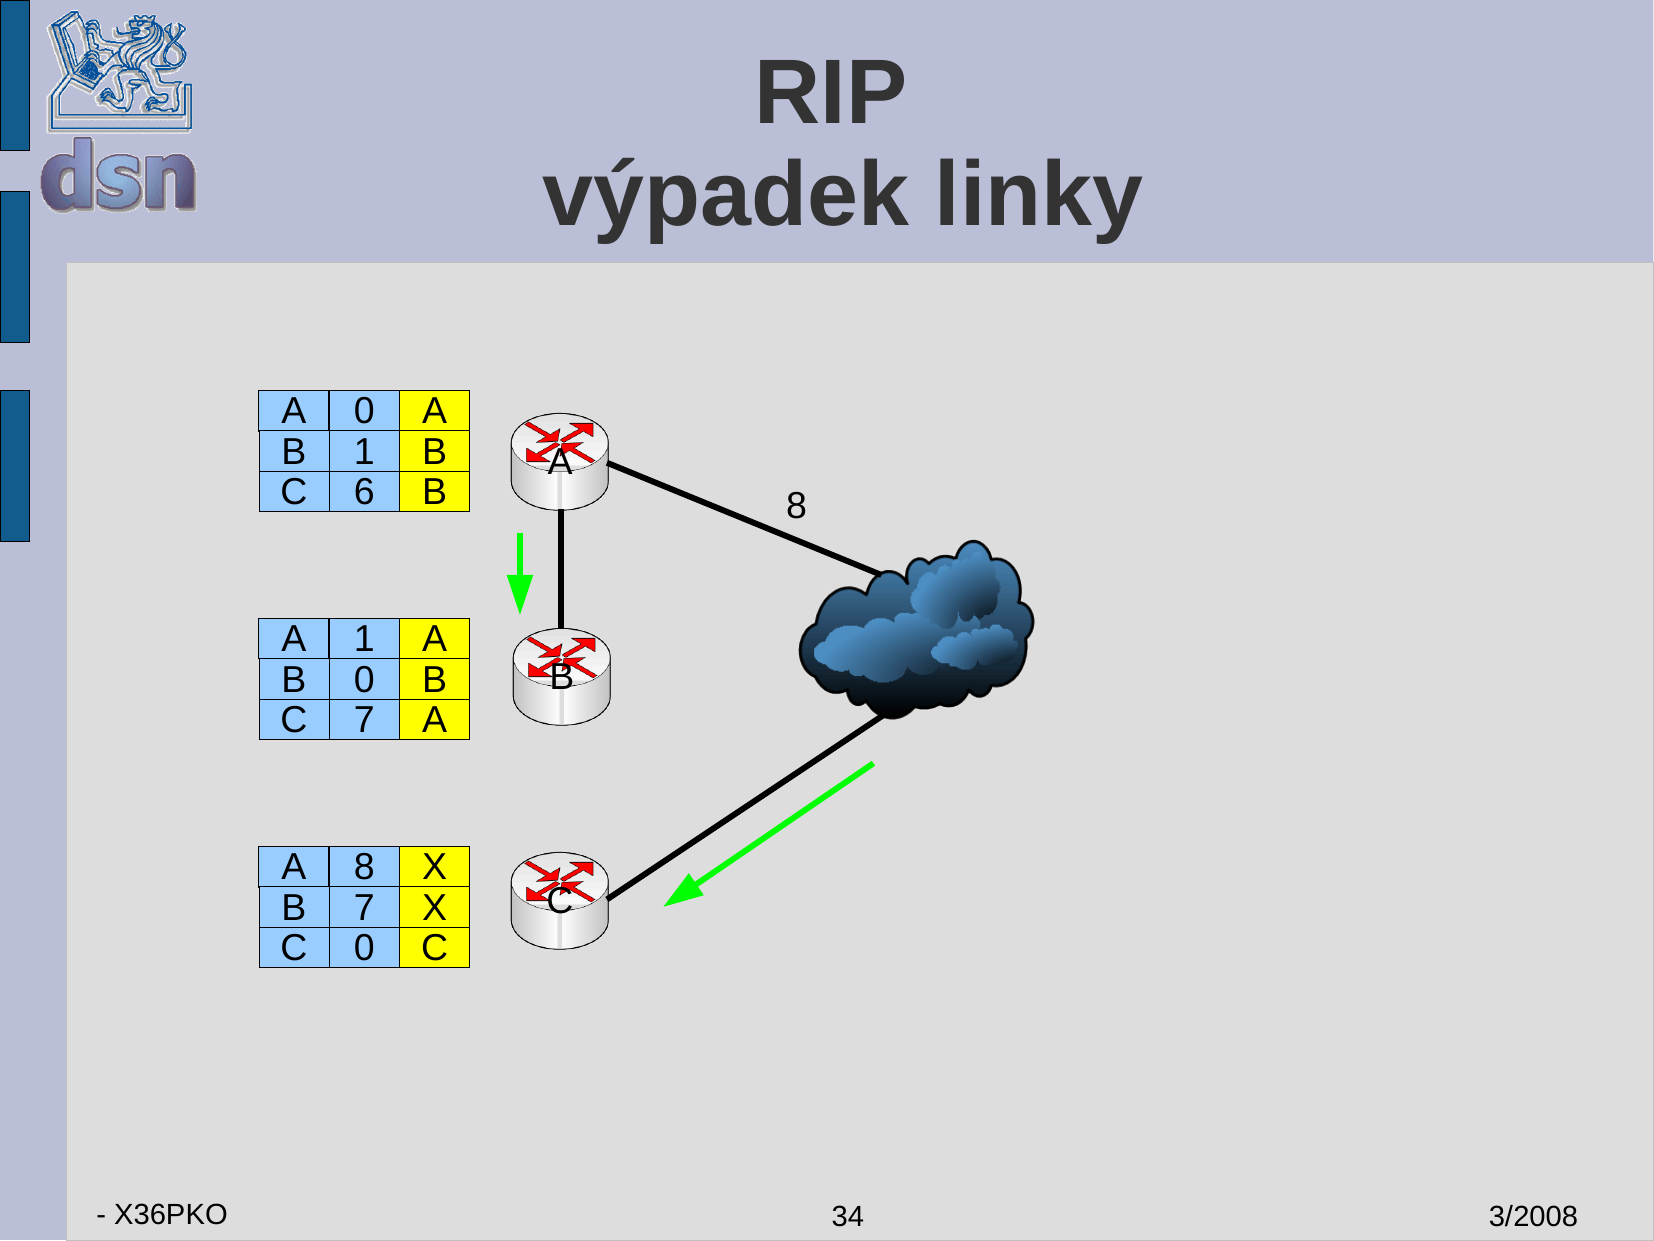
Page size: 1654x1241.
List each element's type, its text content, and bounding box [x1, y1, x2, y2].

picture [510, 412, 609, 511]
picture [10, 10, 223, 230]
text_box A [258, 618, 329, 659]
text_box X [399, 846, 470, 886]
text_box 6 [329, 471, 399, 512]
text_box B [259, 658, 329, 699]
text_box 8 [771, 476, 822, 534]
text_box A [258, 846, 329, 888]
text_box 0 [329, 927, 399, 968]
picture [512, 627, 611, 726]
text_box A [399, 390, 470, 430]
text_box 1 [329, 618, 399, 658]
text_box B [259, 886, 329, 927]
text_box A [399, 618, 470, 658]
text_box A [399, 699, 470, 740]
title RIP výpadek linky [210, 39, 1478, 247]
text_box A [258, 390, 329, 432]
text_box 0 [329, 390, 399, 430]
text_box C [259, 927, 329, 968]
text_box B [399, 430, 470, 471]
text_box B [259, 430, 329, 471]
text_box 0 [329, 658, 399, 699]
picture [798, 539, 1035, 720]
text_box 8 [329, 846, 399, 886]
text_box C [399, 927, 470, 968]
text_box B [399, 658, 470, 699]
text_box B [399, 471, 470, 512]
picture [510, 851, 609, 950]
text_box C [259, 471, 329, 512]
text_box X [399, 886, 470, 927]
text_box 7 [329, 886, 399, 927]
text_box C [259, 699, 329, 740]
text_box 1 [329, 430, 399, 471]
text_box 7 [329, 699, 399, 740]
